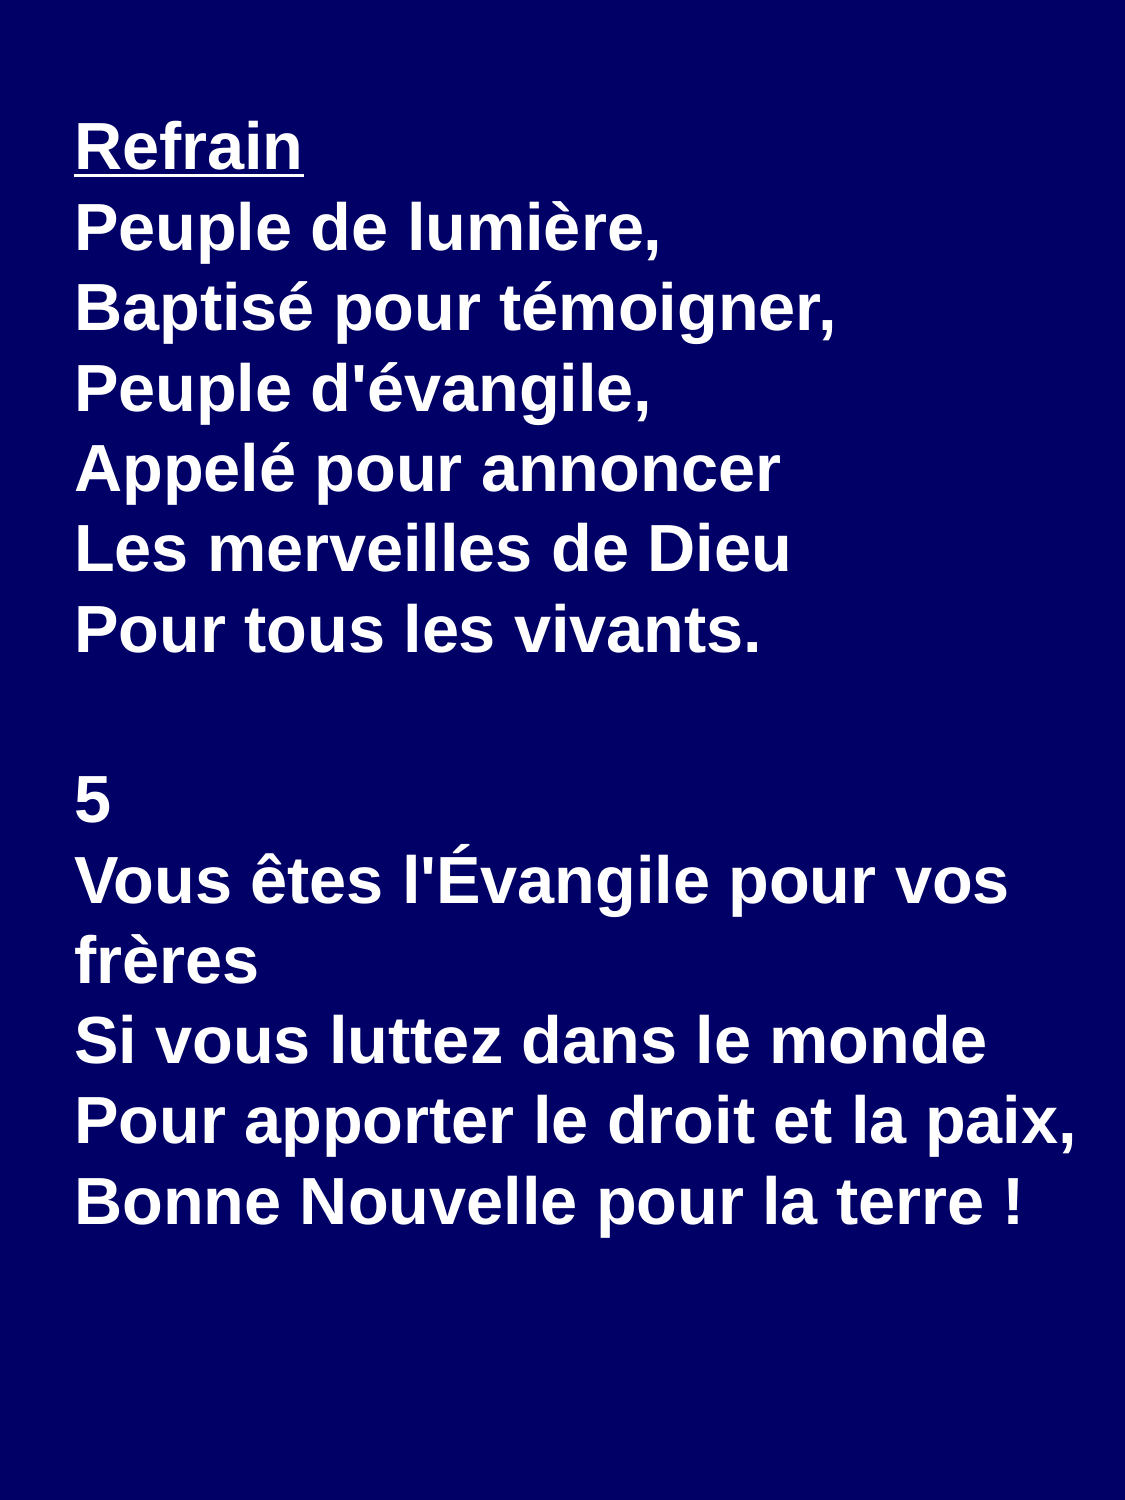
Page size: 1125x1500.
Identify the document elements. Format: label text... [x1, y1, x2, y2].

text_box Refrain Peuple de lumière, Baptisé pour témoigner, Peuple d'évangile, Appelé pour annoncer Les merveilles de Dieu Pour tous les vivants. 5 Vous êtes l'Évangile pour vos frères Si vous luttez dans le monde Pour apporter le droit et la paix, Bonne Nouvelle pour la terre ! [0, 35, 1099, 1500]
